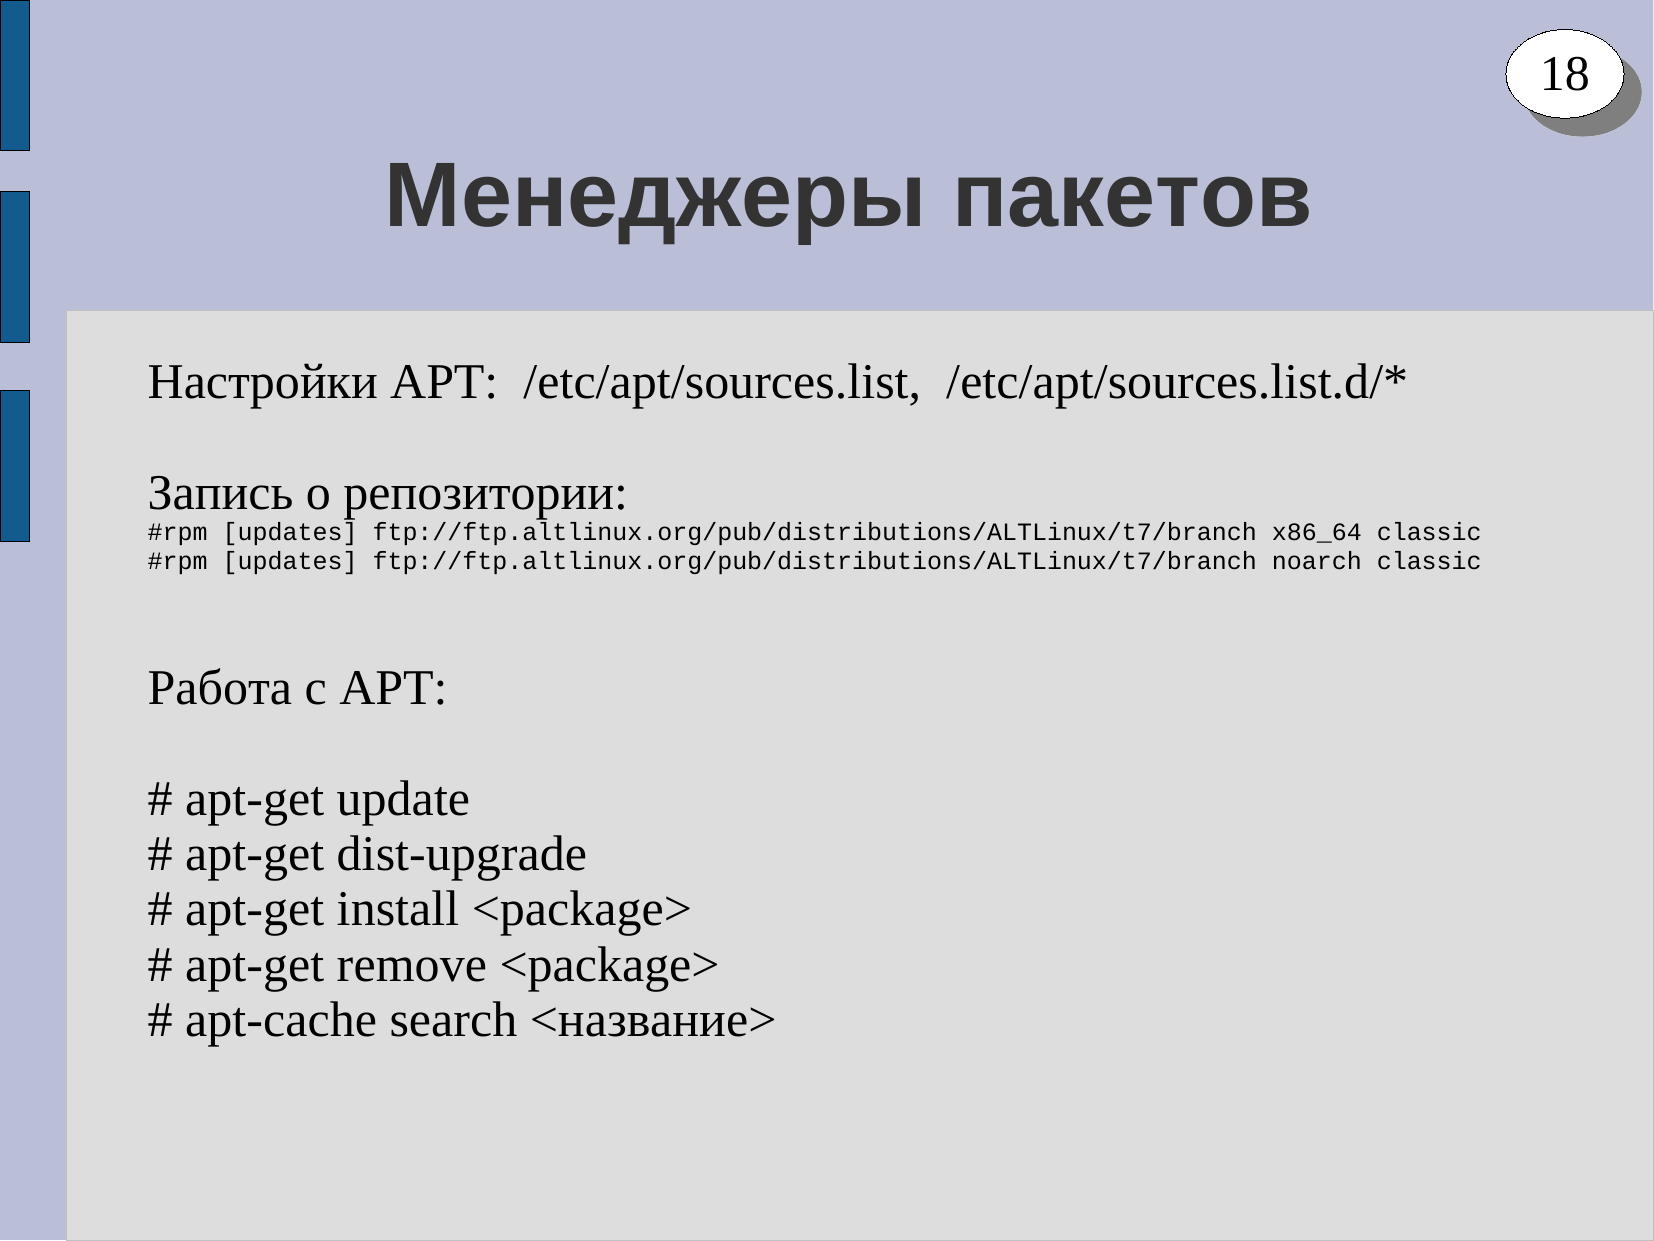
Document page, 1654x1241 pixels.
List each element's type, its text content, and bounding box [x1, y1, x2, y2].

title Менеджеры пакетов [121, 91, 1534, 299]
text_box Настройки APT: /etc/apt/sources.list, /etc/apt/sources.list.d/* Запись о репозитории: #rpm [updates] ftp://ftp.altlinux.org/pub/distributions/ALTLinux/t7/branch x86_64 classic #rpm [updates] ftp://ftp.altlinux.org/pub/distributions/ALTLinux/t7/branch noarch classic Работа с APT: # apt-get update # apt-get dist-upgrade # apt-get install <package> # apt-get remove <package> # apt-cache search <название> [147, 354, 1483, 1103]
text_box 18 [1505, 29, 1625, 119]
